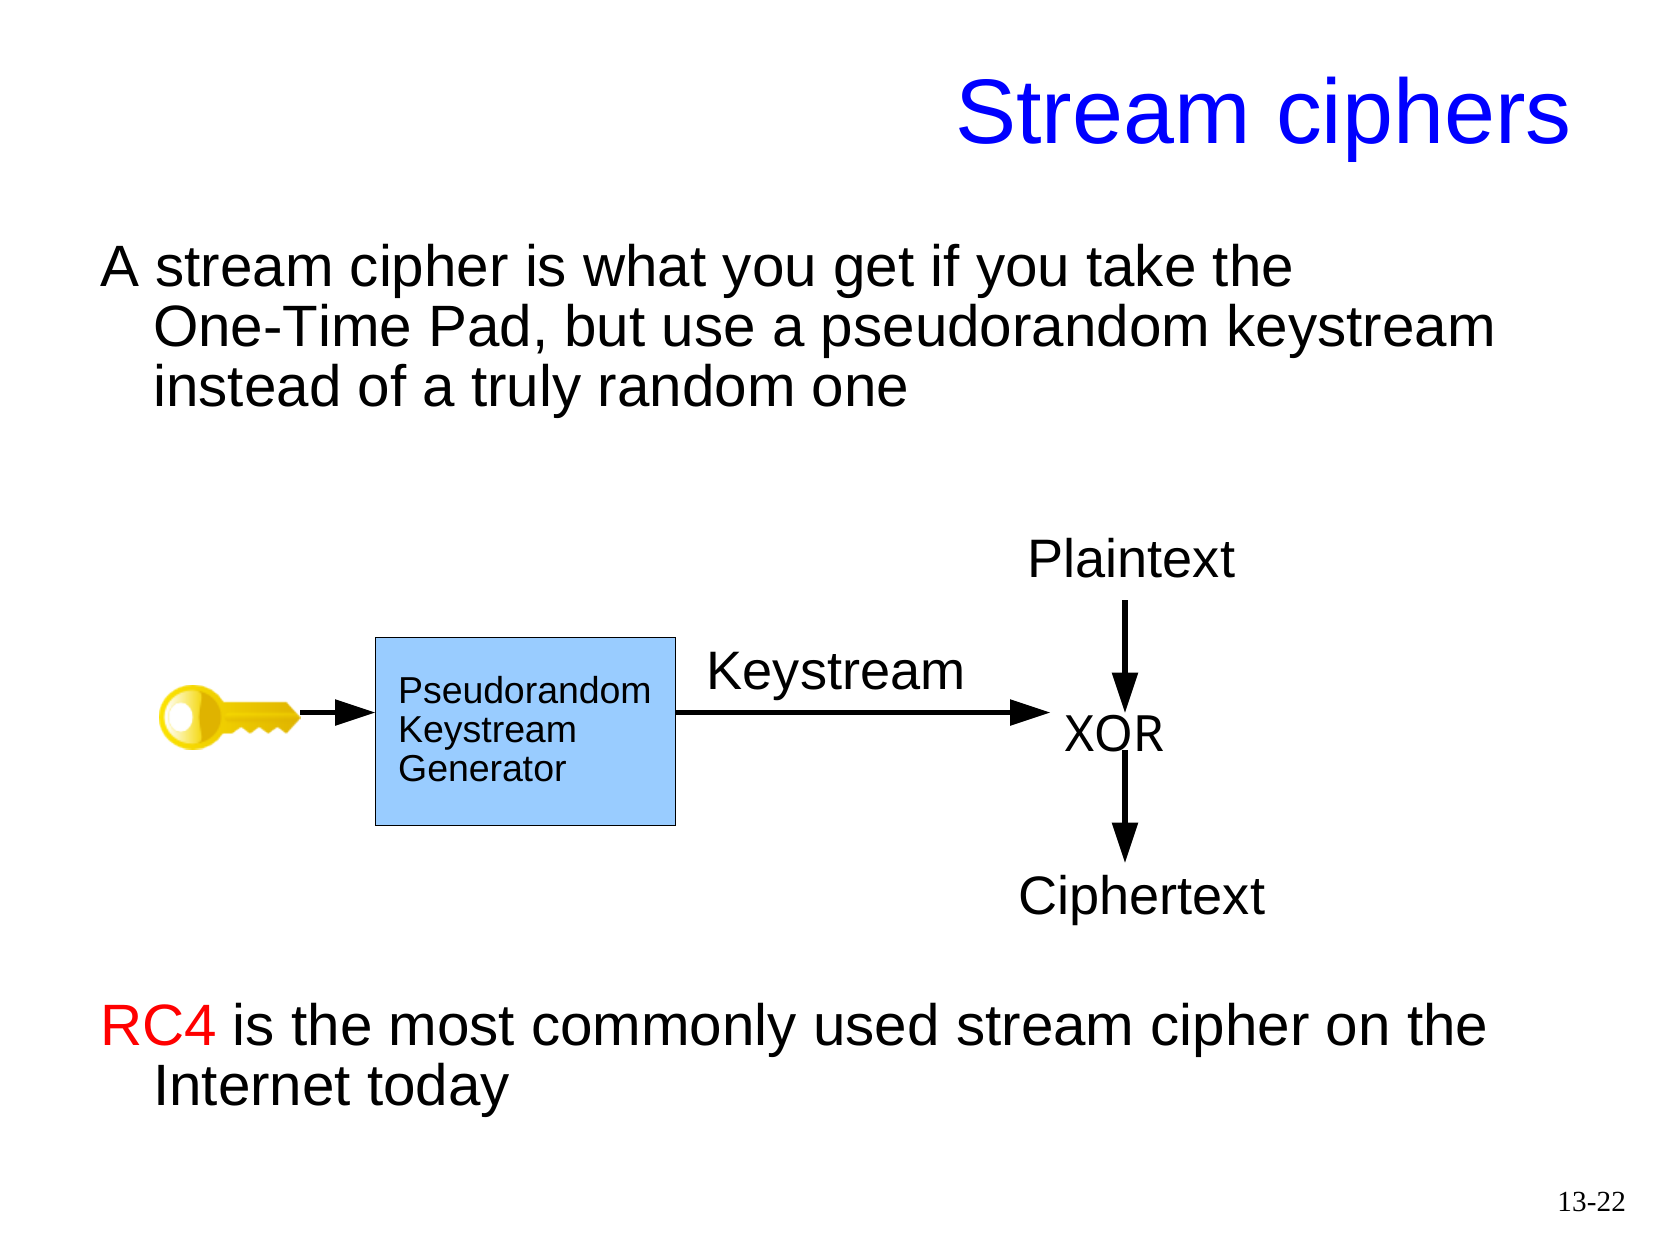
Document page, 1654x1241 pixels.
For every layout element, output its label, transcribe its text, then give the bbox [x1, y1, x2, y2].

list A stream cipher is what you get if you take the One-Time Pad, but use a pseudorandom keystream instead of a truly random one RC4 is the most commonly used stream cipher on the Internet today [82, 237, 1571, 1156]
text_box Keystream [691, 637, 976, 713]
text_box Plaintext [1012, 525, 1246, 601]
text_box Pseudorandom Keystream Generator [375, 637, 676, 826]
title Stream ciphers [84, 18, 1573, 211]
picture [159, 685, 301, 751]
text_box XOR [1050, 693, 1186, 764]
text_box Ciphertext [1003, 862, 1276, 938]
